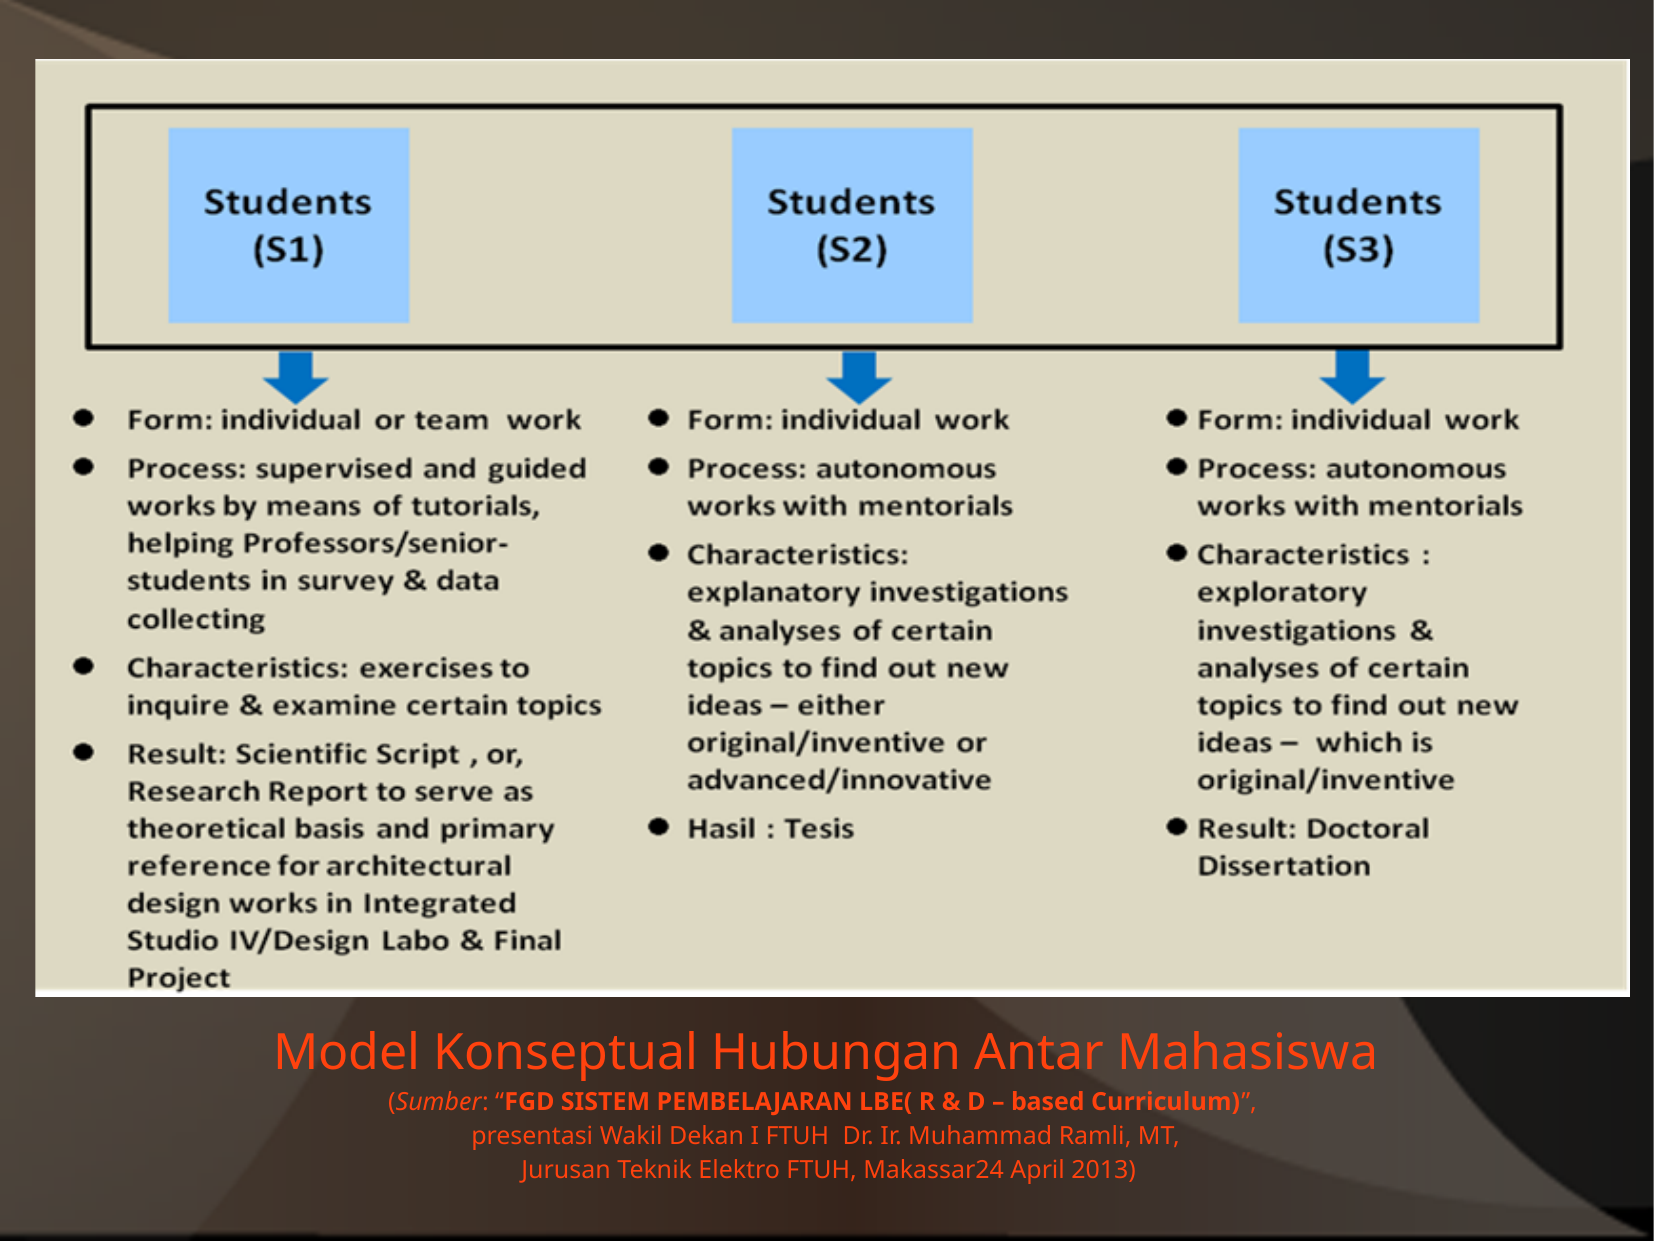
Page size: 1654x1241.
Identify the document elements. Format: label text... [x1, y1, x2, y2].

picture [0, 0, 1654, 1241]
text_box Model Konseptual Hubungan Antar Mahasiswa (Sumber: “FGD SISTEM PEMBELAJARAN LBE( R & D – based Curriculum)”, presentasi Wakil Dekan I FTUH Dr. Ir. Muhammad Ramli, MT, Jurusan Teknik Elektro FTUH, Makassar24 April 2013) [35, 996, 1617, 1205]
